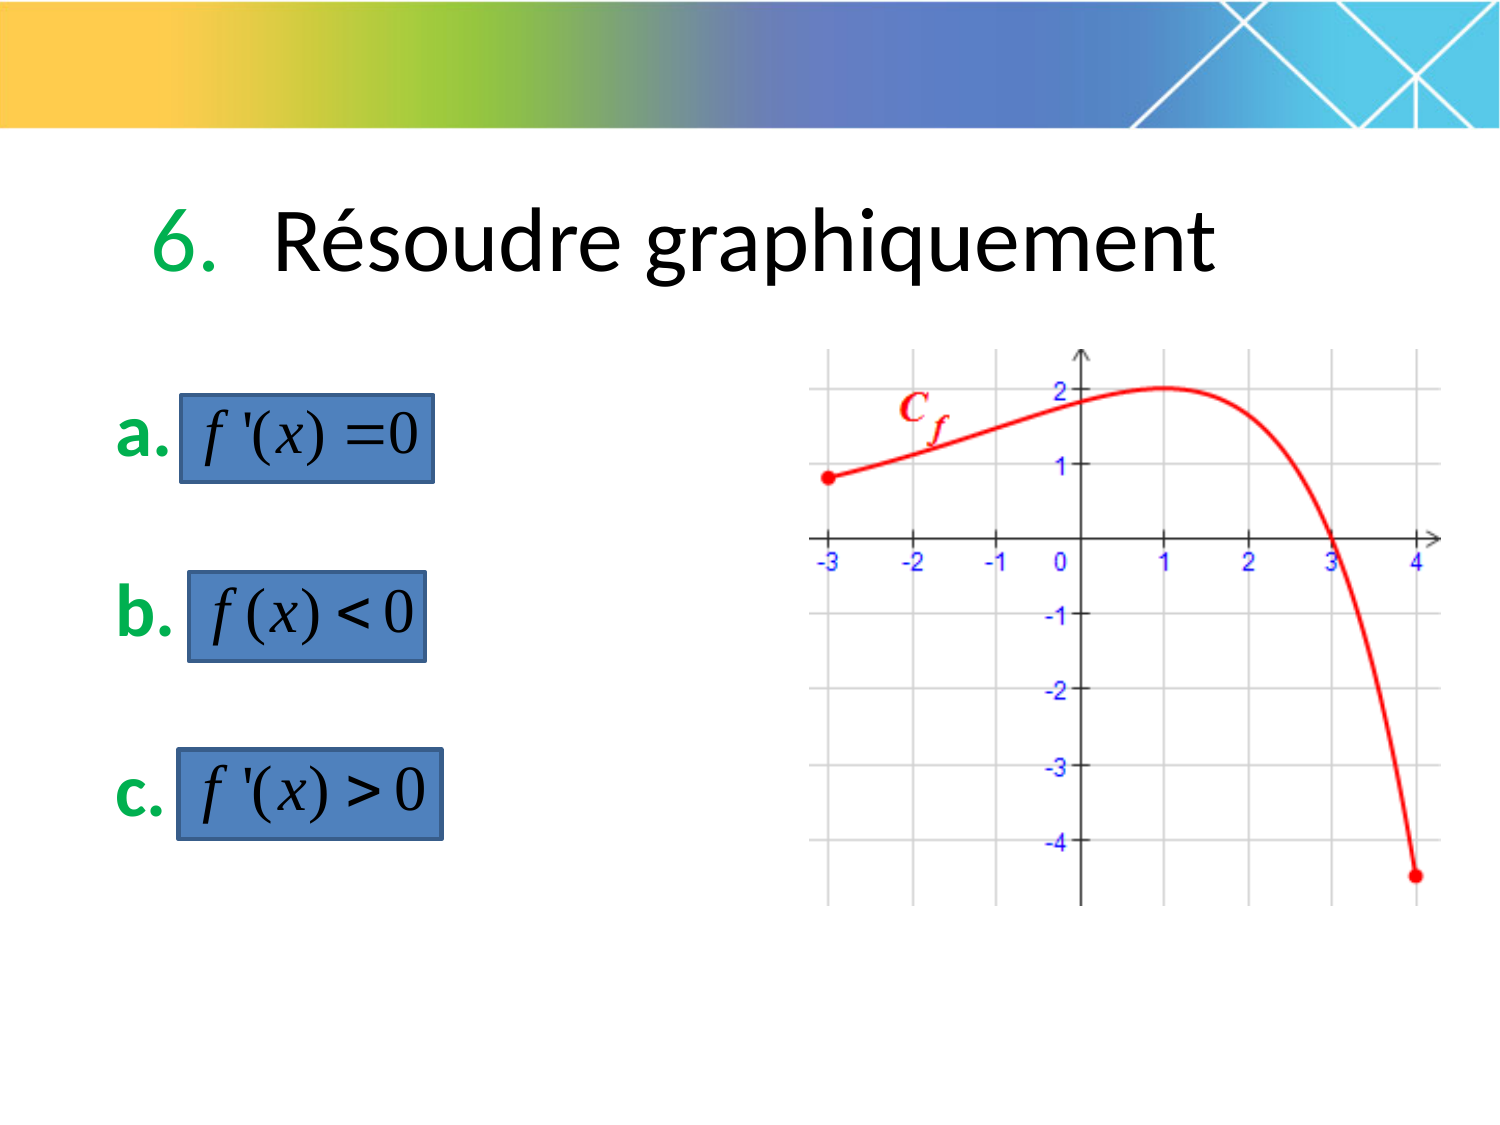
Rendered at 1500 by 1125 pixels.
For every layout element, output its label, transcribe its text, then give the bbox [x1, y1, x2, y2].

picture [809, 349, 1441, 906]
chart [183, 397, 432, 480]
text_box a. b. c. [100, 373, 809, 839]
text_box Résoudre graphiquement [136, 173, 1478, 298]
chart [190, 574, 424, 659]
chart [180, 751, 440, 838]
